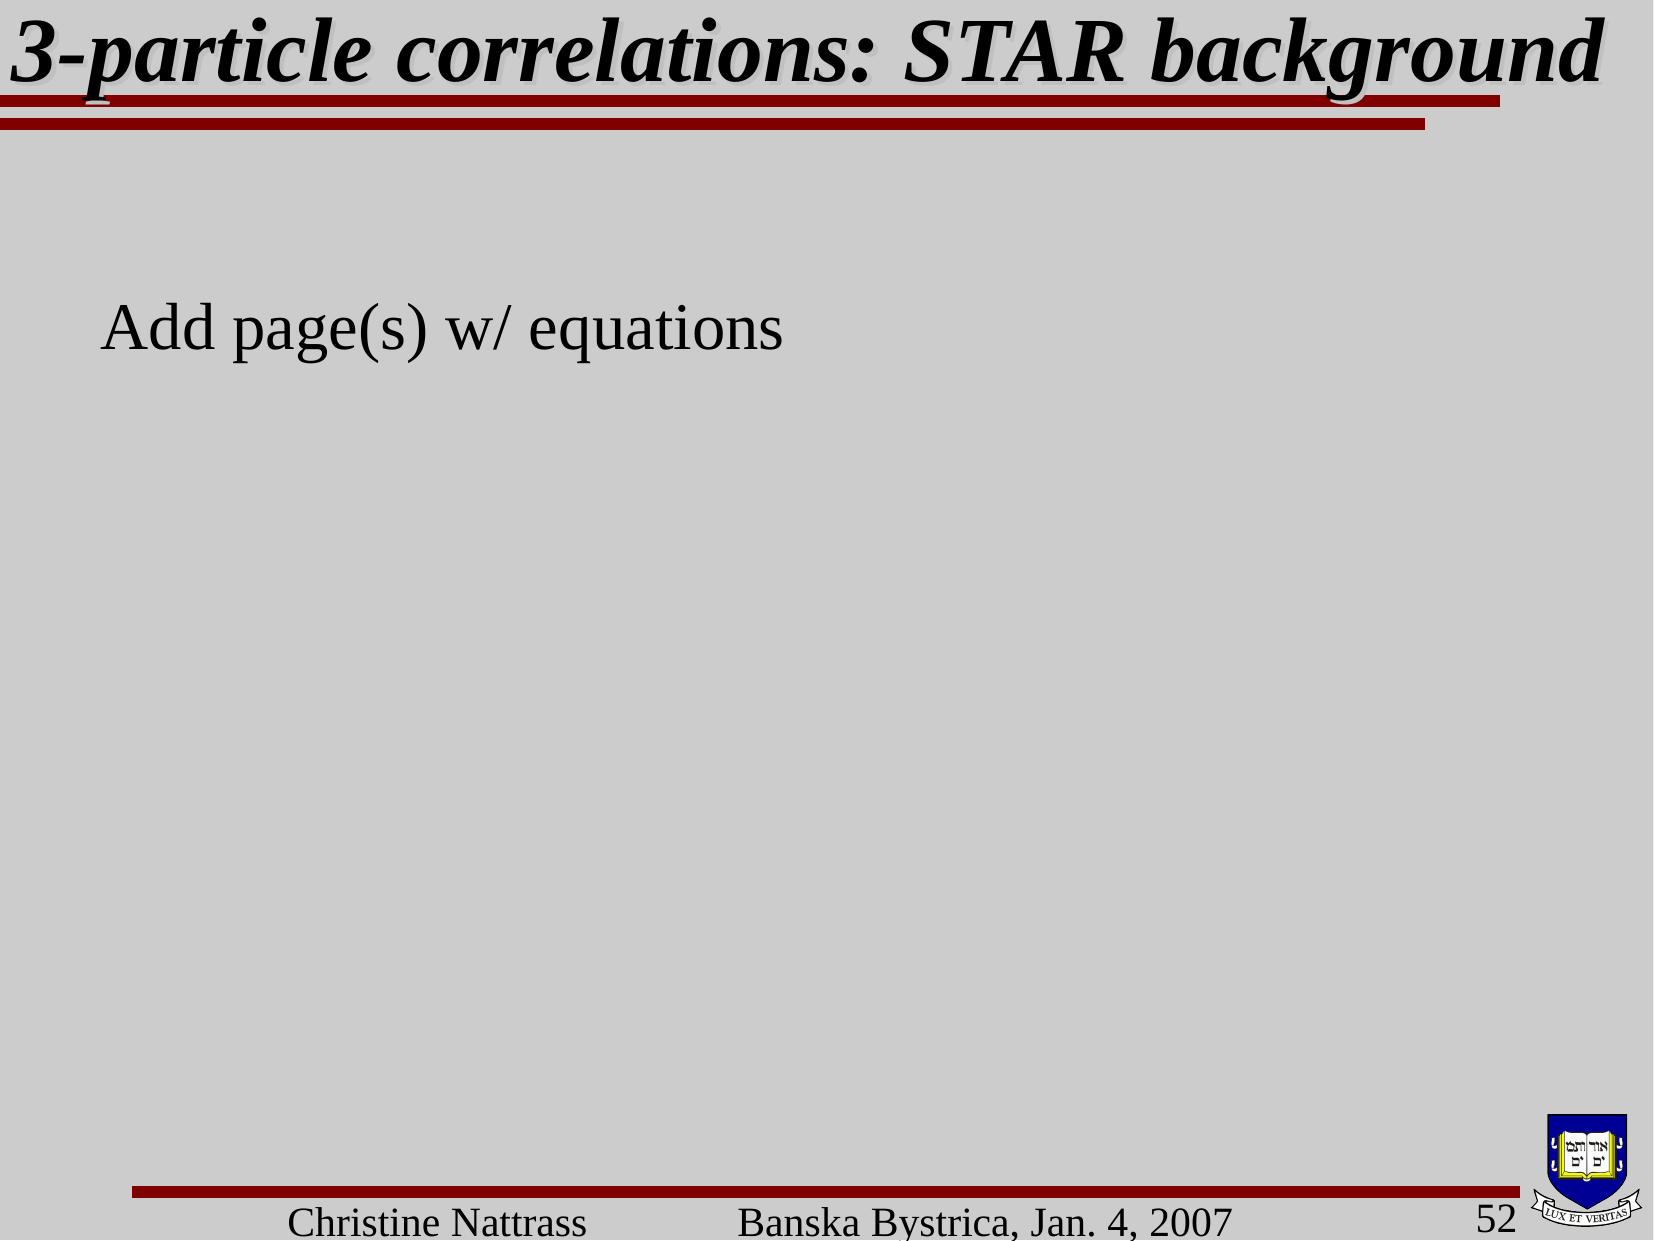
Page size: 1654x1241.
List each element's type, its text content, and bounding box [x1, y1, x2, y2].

title 3-particle correlations: STAR background [11, 0, 1654, 107]
picture [1530, 1114, 1643, 1227]
list Add page(s) w/ equations [82, 290, 1571, 1072]
